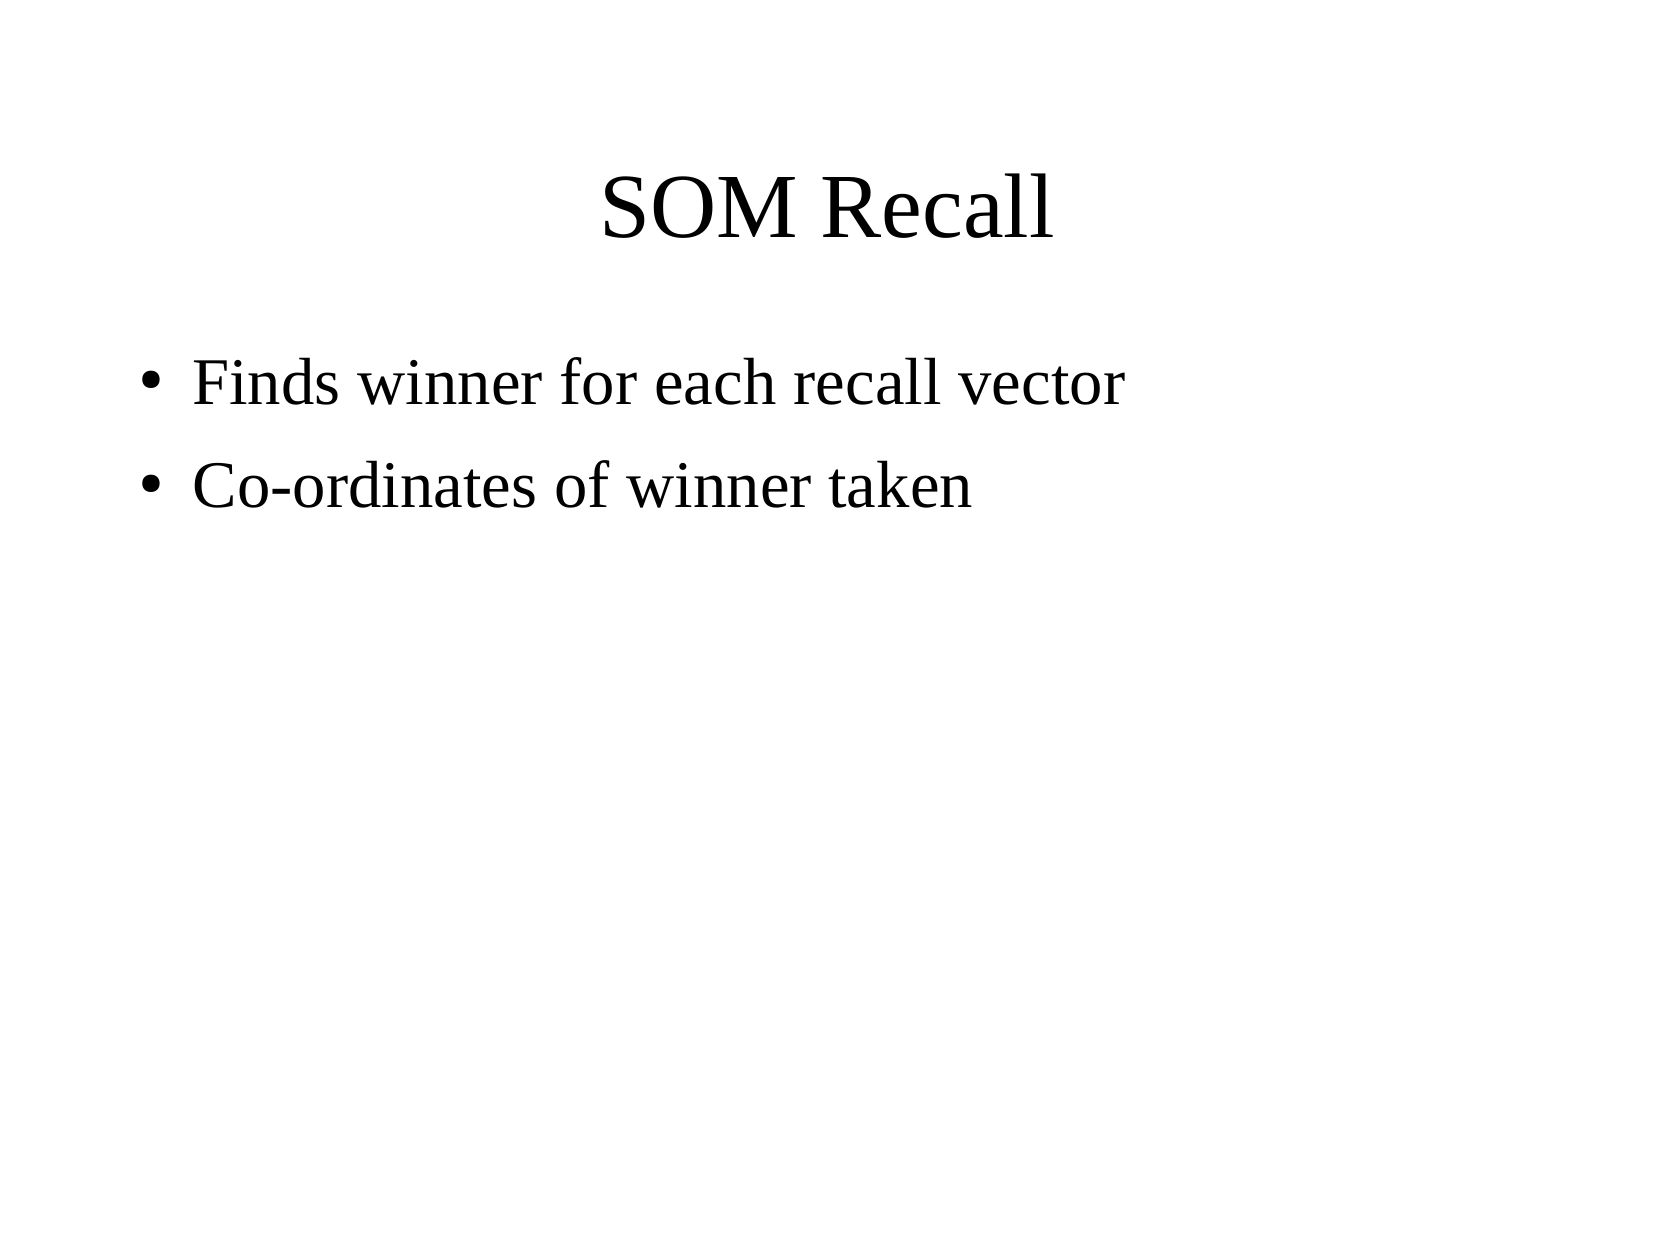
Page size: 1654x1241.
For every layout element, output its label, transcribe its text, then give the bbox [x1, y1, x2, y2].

list Finds winner for each recall vector Co-ordinates of winner taken [121, 344, 1534, 1127]
title SOM Recall [121, 102, 1534, 311]
